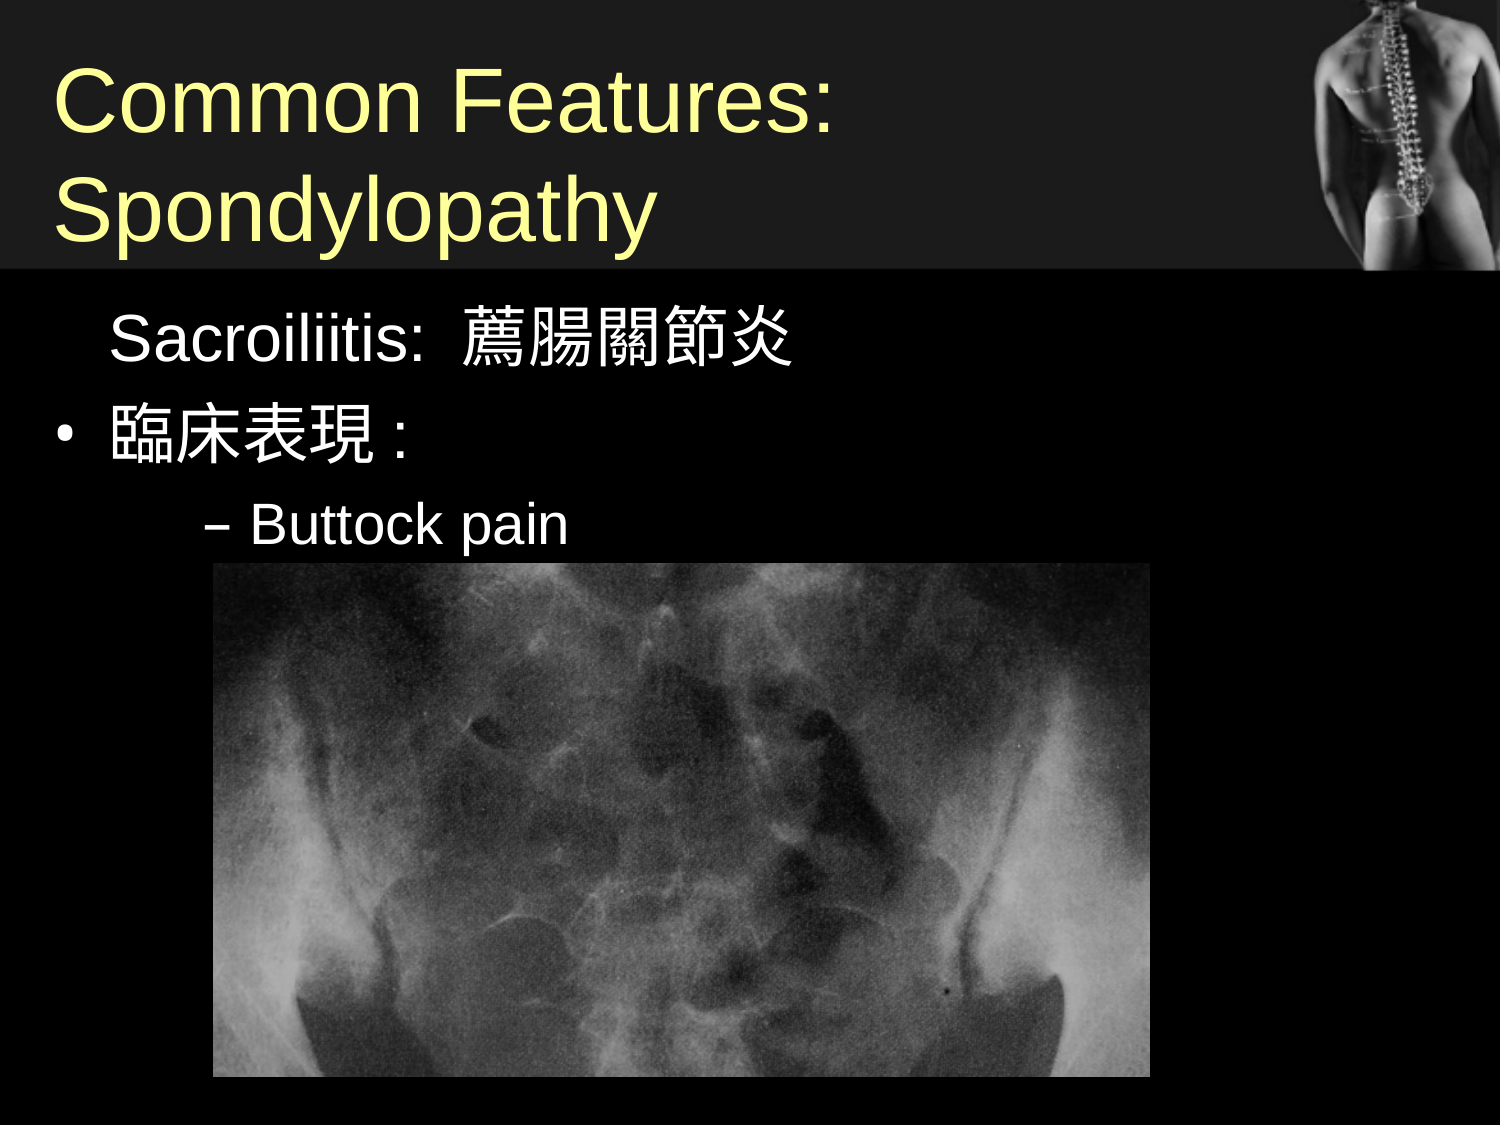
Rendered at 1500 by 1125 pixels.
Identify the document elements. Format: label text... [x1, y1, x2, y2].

list Sacroiliitis: 薦腸關節炎 臨床表現: Buttock pain [37, 287, 1476, 1000]
picture [212, 562, 1150, 1077]
title Common Features: Spondylopathy [37, 32, 1300, 228]
